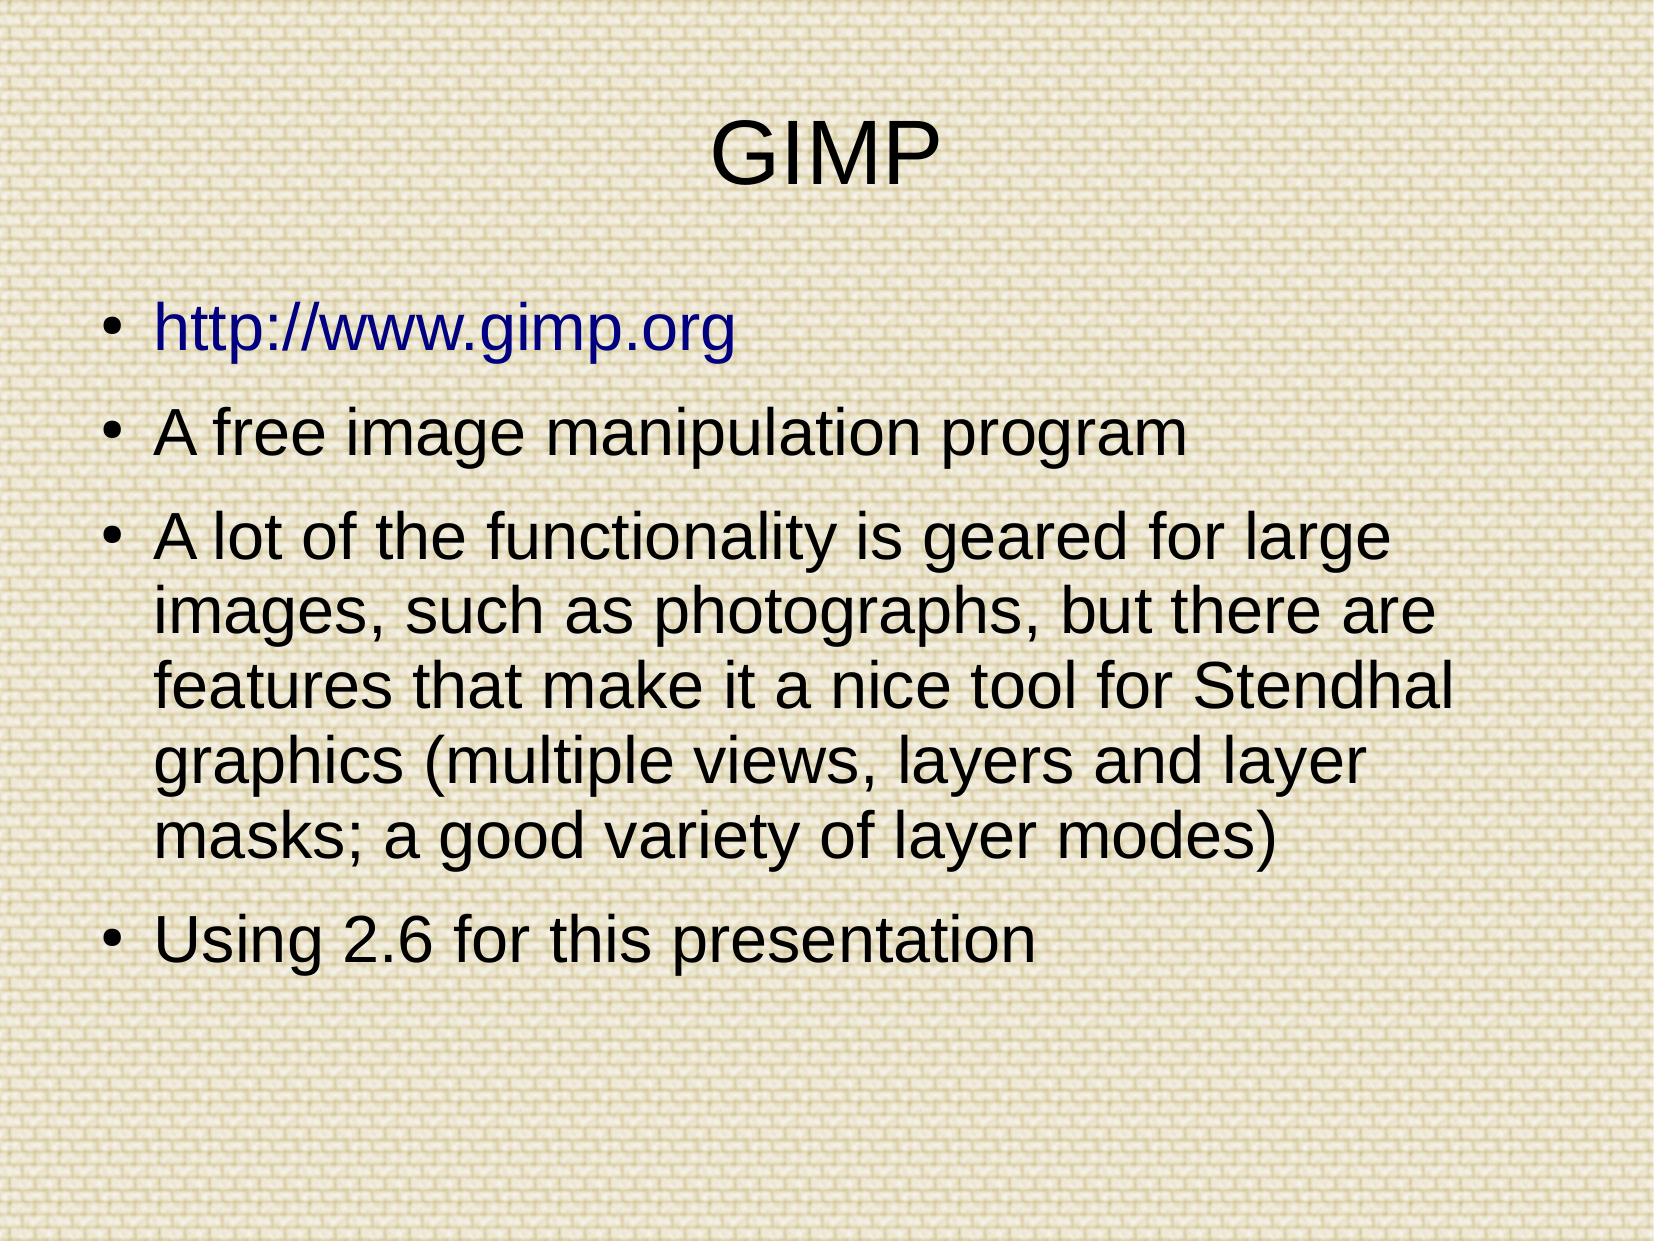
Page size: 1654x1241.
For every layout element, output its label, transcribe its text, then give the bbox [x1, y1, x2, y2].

list http://www.gimp.org A free image manipulation program A lot of the functionality is geared for large images, such as photographs, but there are features that make it a nice tool for Stendhal graphics (multiple views, layers and layer masks; a good variety of layer modes) Using 2.6 for this presentation [82, 290, 1571, 1109]
picture [0, 0, 1654, 1241]
title GIMP [82, 49, 1571, 257]
